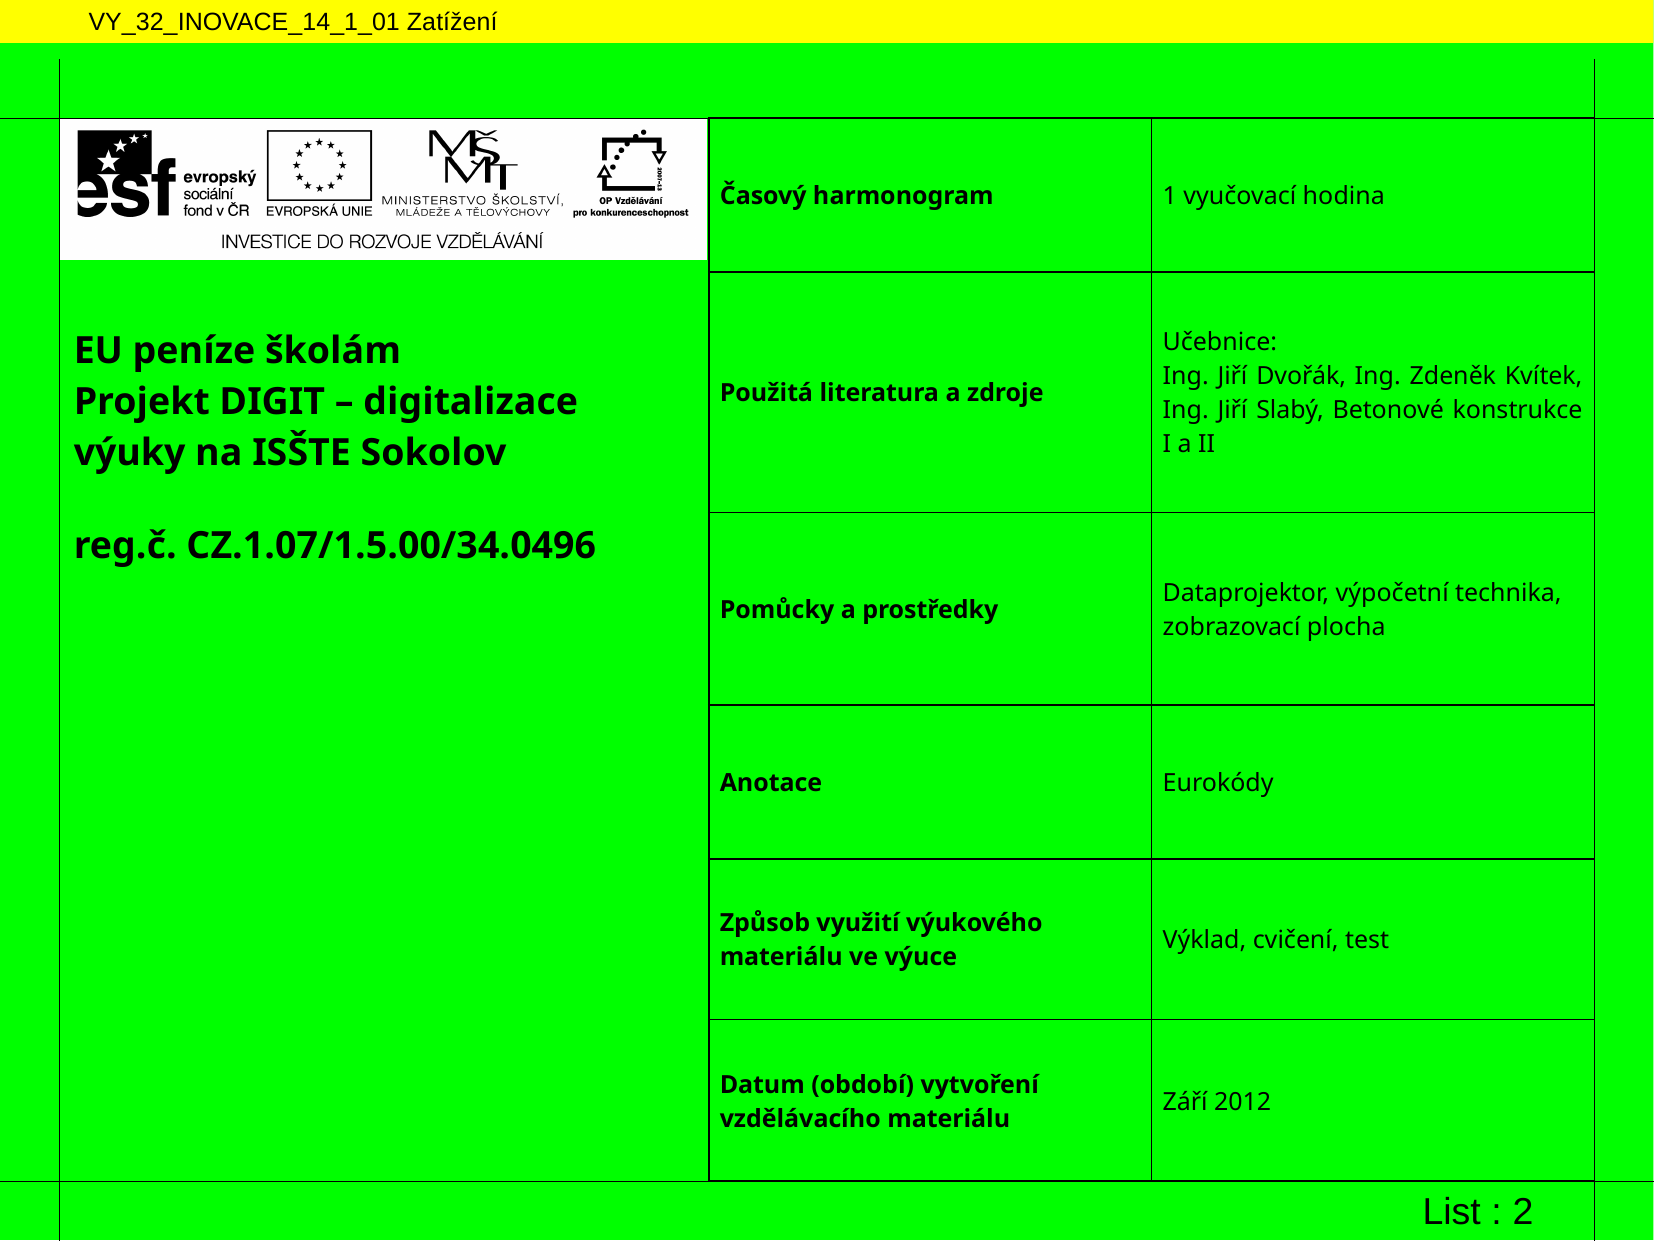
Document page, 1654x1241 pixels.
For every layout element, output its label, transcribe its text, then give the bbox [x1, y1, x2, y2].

table_cell Výklad, cvičení, test [1152, 860, 1594, 1019]
table_cell Učebnice: Ing. Jiří Dvořák, Ing. Zdeněk Kvítek, Ing. Jiří Slabý, Betonové konstrukce I a II [1152, 273, 1594, 512]
table_cell Způsob využití výukového materiálu ve výuce [710, 860, 1151, 1019]
table_cell Dataprojektor, výpočetní technika, zobrazovací plocha [1152, 513, 1594, 704]
text_box List : <číslo> [1432, 1183, 1654, 1241]
picture [60, 119, 707, 260]
table_cell Pomůcky a prostředky [710, 513, 1151, 704]
text_box EU peníze školám Projekt DIGIT – digitalizace výuky na ISŠTE Sokolov reg.č. CZ.1.07/1.5.00/34.0496 [59, 315, 680, 562]
text_box VY_32_INOVACE_14_1_01 Zatížení [0, 0, 1654, 43]
table_cell Eurokódy [1152, 706, 1594, 858]
table_cell Anotace [710, 706, 1151, 858]
table_header 1 vyučovací hodina [1152, 119, 1594, 271]
table_cell Září 2012 [1152, 1020, 1594, 1180]
table_cell Použitá literatura a zdroje [710, 273, 1151, 512]
table_cell Datum (období) vytvoření vzdělávacího materiálu [710, 1020, 1151, 1180]
table_header Časový harmonogram [710, 119, 1151, 271]
